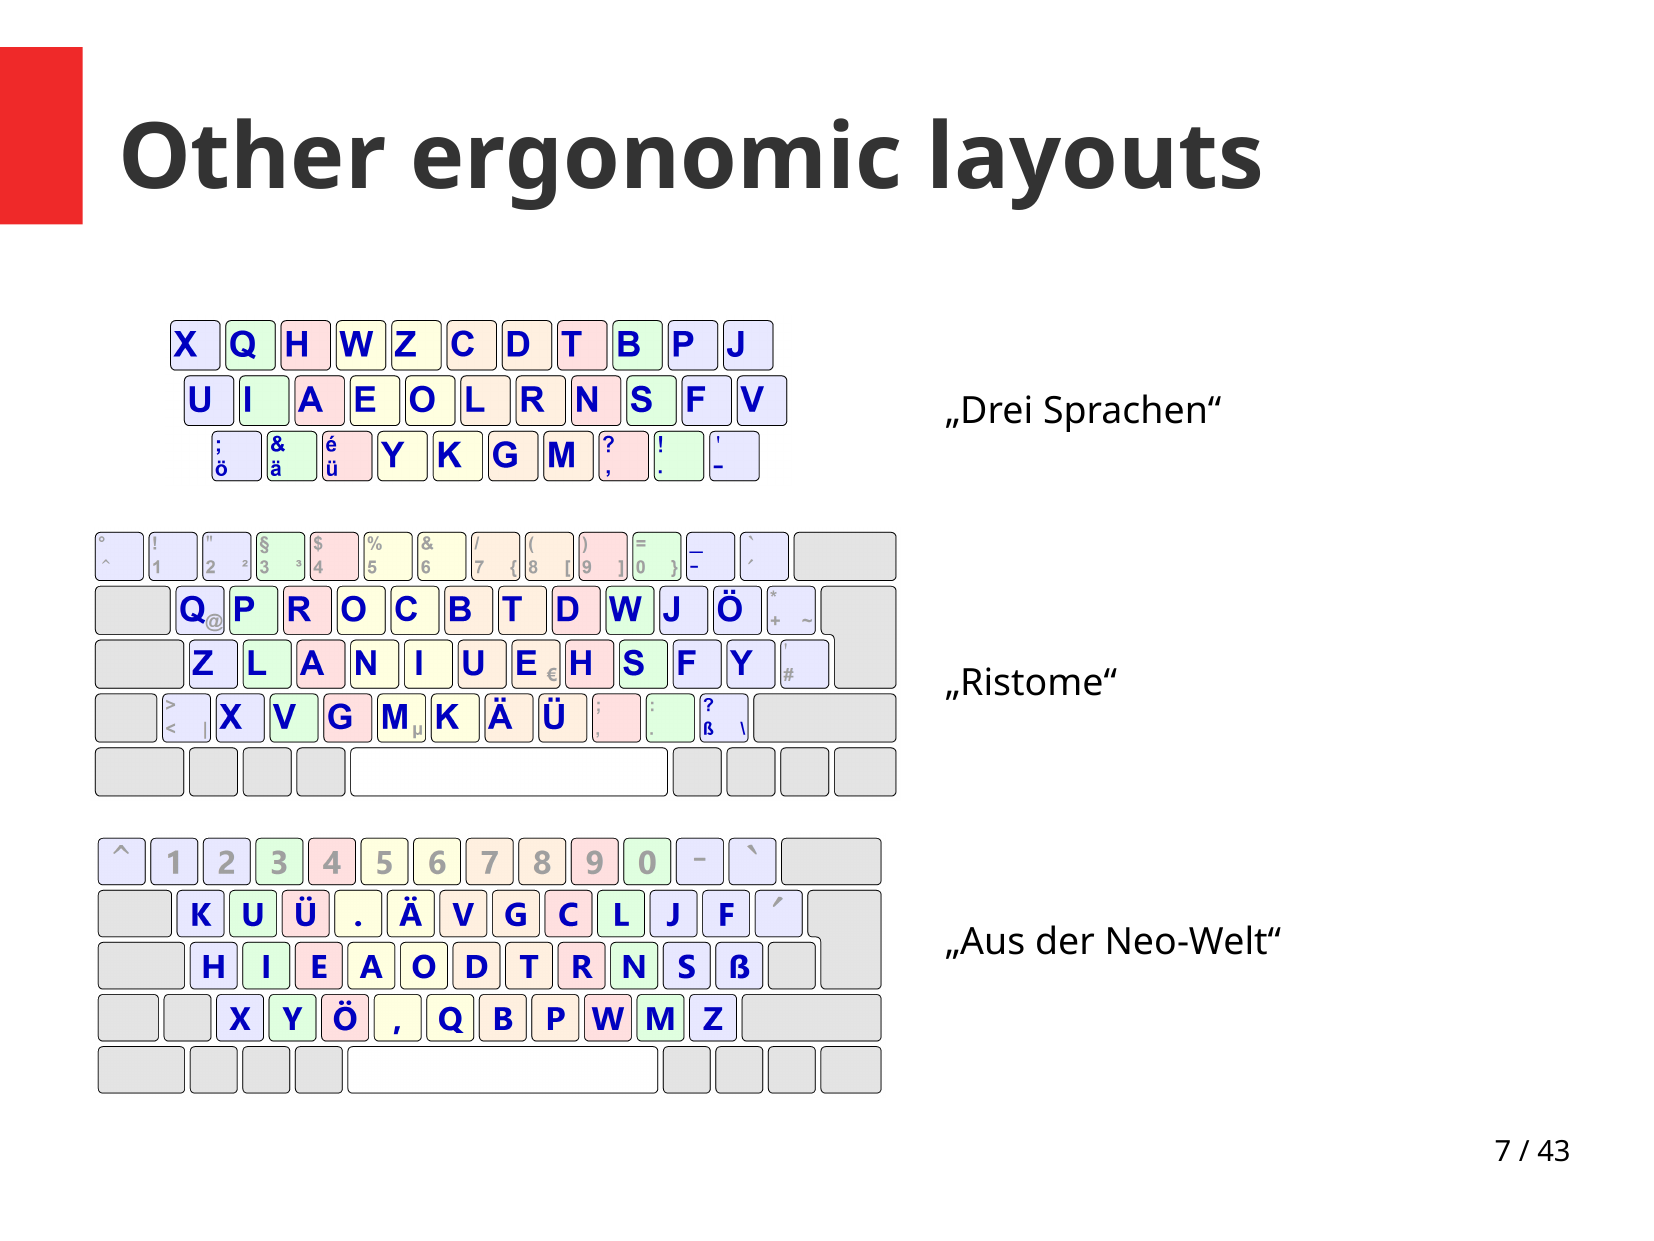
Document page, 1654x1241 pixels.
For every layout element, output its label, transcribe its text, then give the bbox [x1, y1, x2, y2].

text_box „Ristome“ [930, 647, 1441, 798]
picture [165, 315, 792, 486]
picture [93, 833, 886, 1098]
text_box „Aus der Neo-Welt“ [930, 907, 1441, 1058]
title Other ergonomic layouts [118, 49, 1571, 257]
picture [90, 527, 901, 801]
text_box „Drei Sprachen“ [930, 375, 1441, 526]
